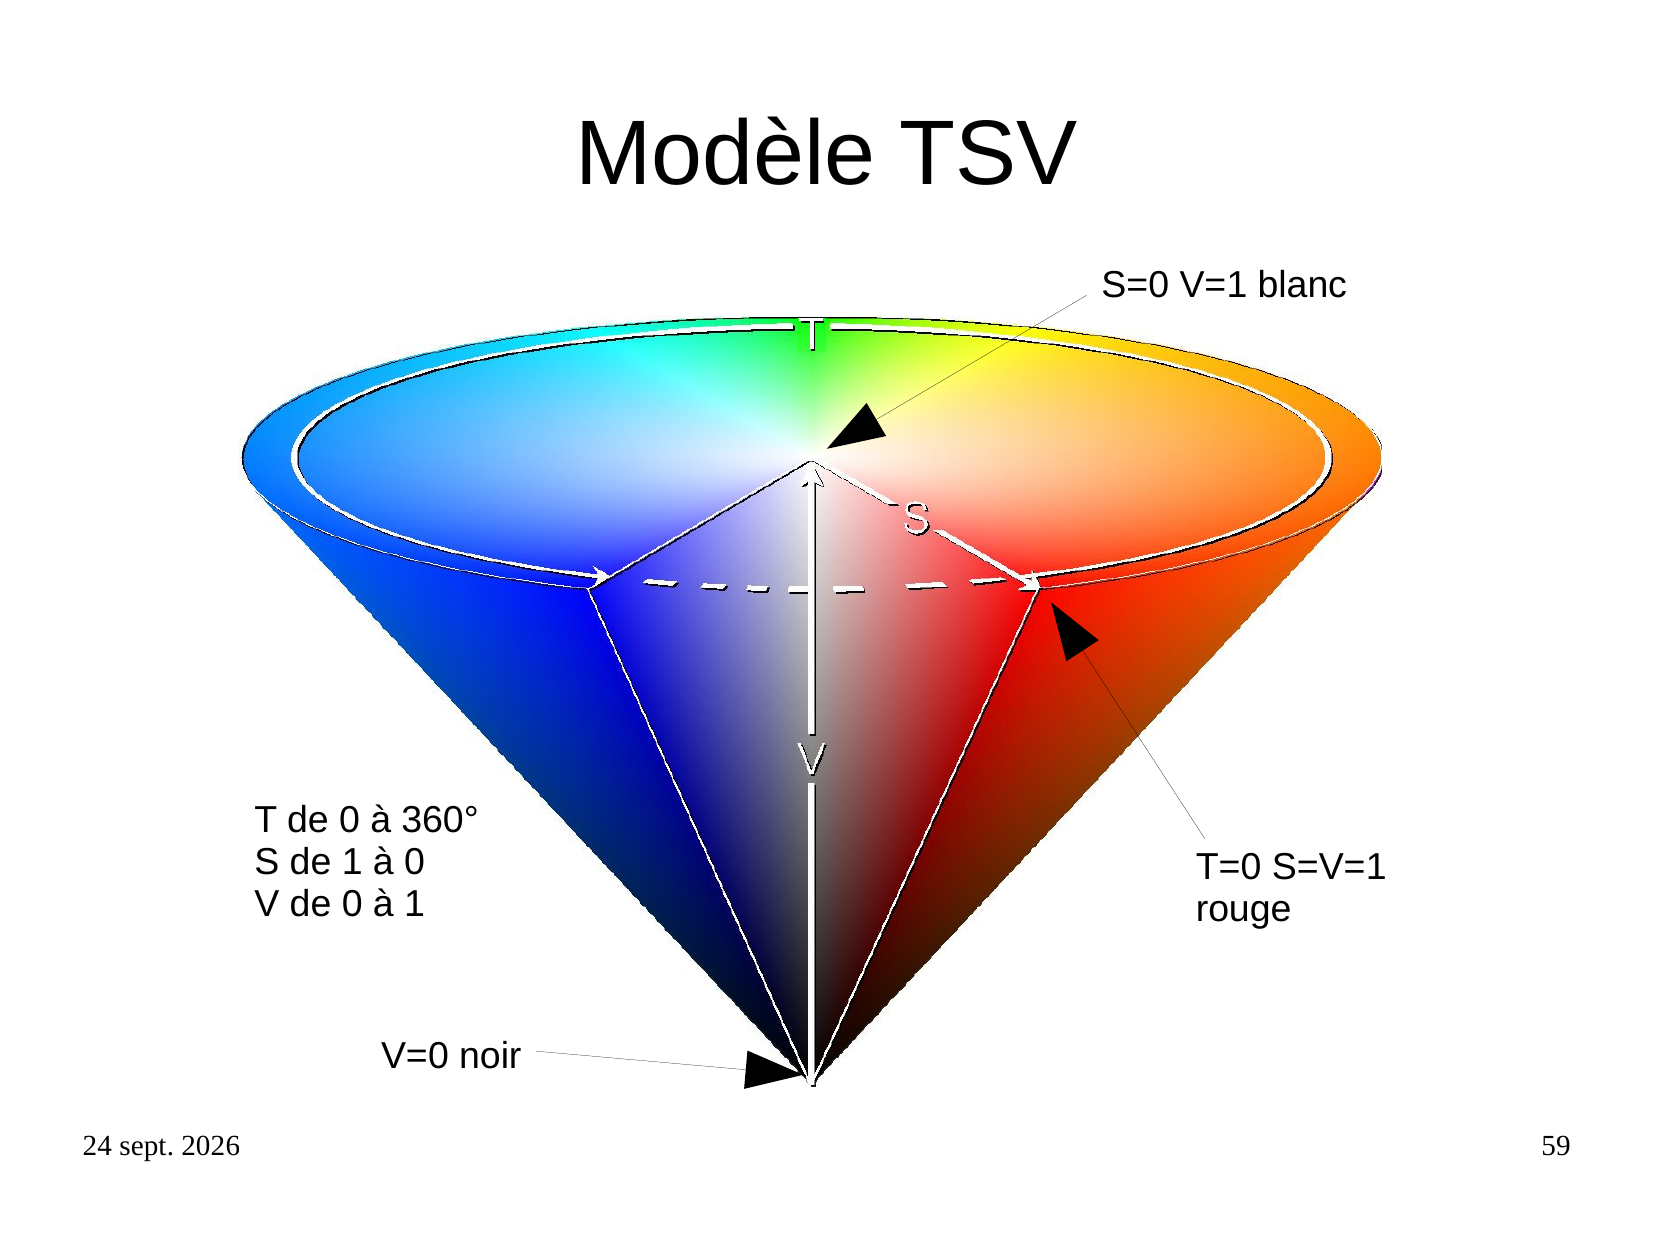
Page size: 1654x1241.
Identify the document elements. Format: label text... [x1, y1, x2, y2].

text_box T de 0 à 360° S de 1 à 0 V de 0 à 1 [239, 791, 494, 933]
text_box V=0 noir [366, 1027, 537, 1085]
text_box S=0 V=1 blanc [1086, 256, 1363, 314]
picture [239, 243, 1382, 1158]
title Modèle TSV [82, 49, 1571, 257]
text_box T=0 S=V=1 rouge [1181, 838, 1402, 938]
